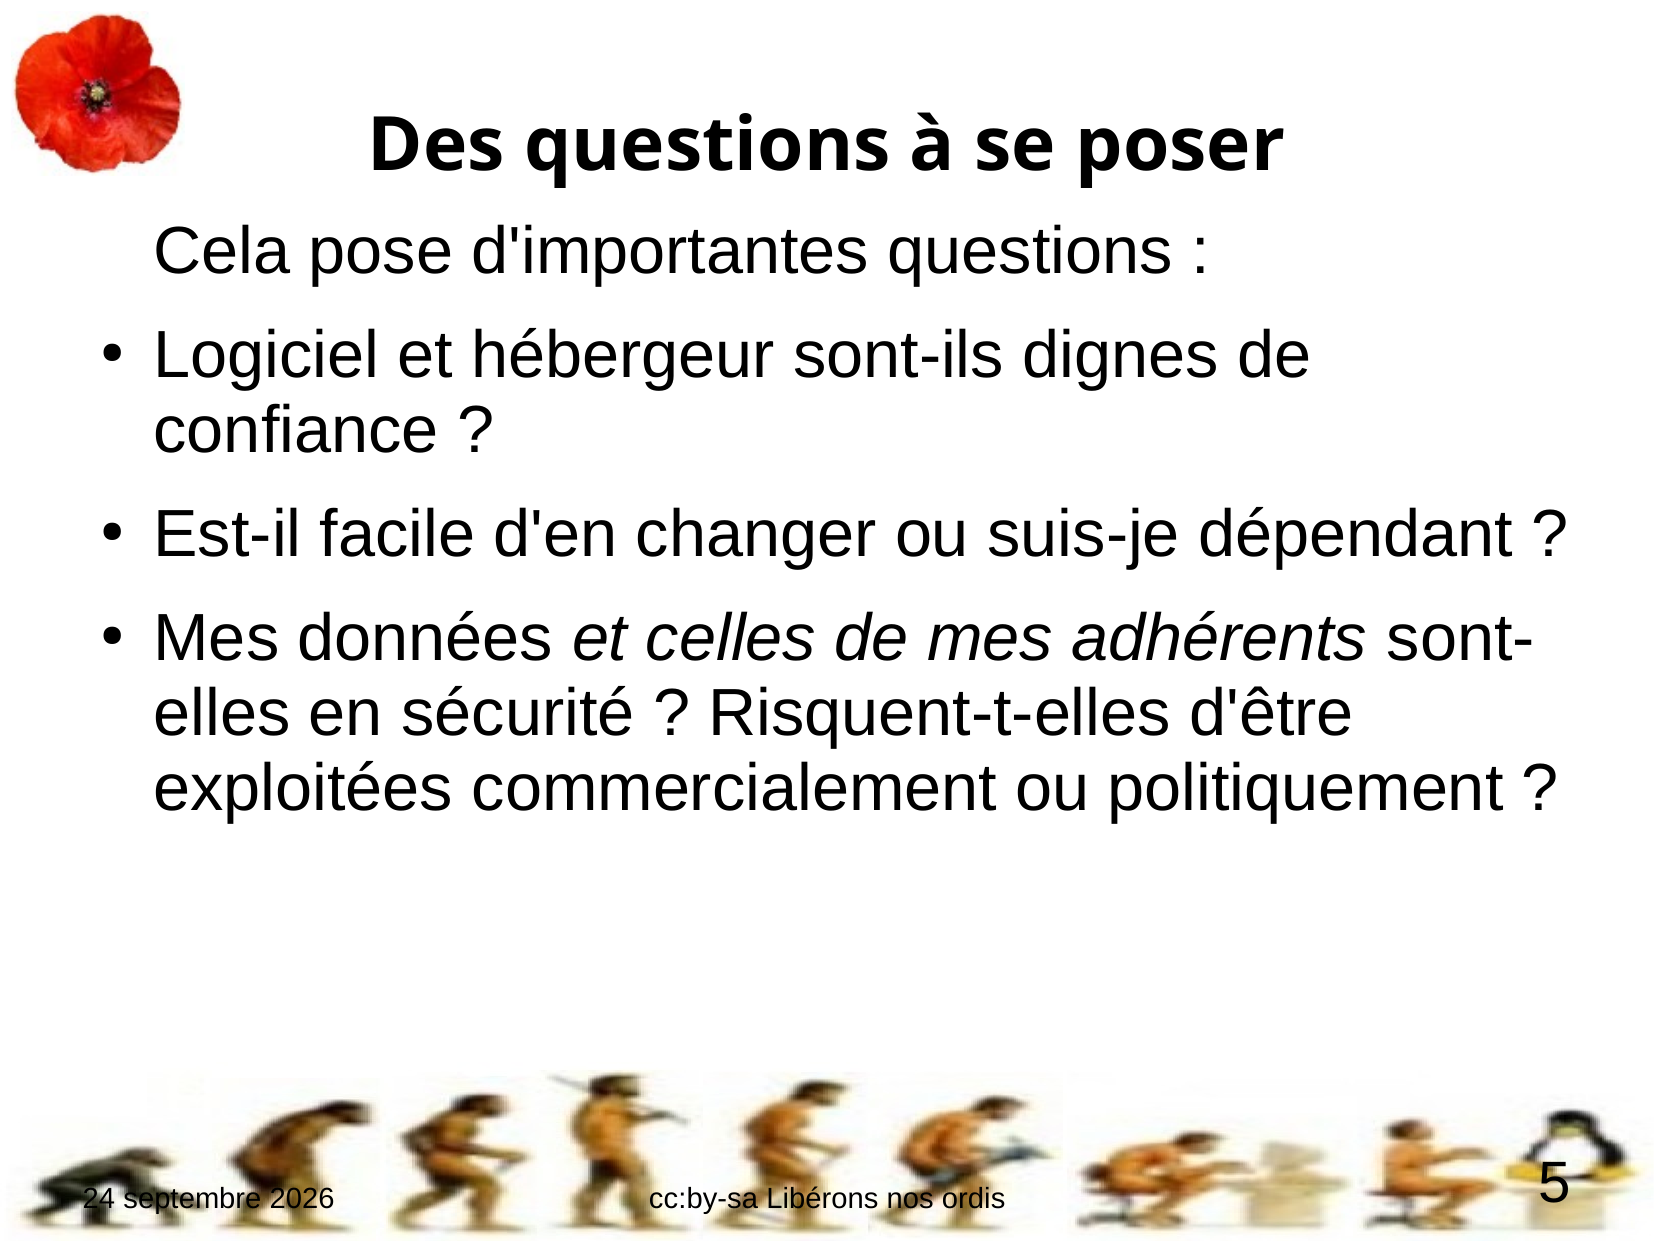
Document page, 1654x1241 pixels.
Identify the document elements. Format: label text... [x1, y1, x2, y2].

title Des questions à se poser [82, 82, 1571, 201]
picture [11, 11, 185, 176]
picture [0, 1062, 1654, 1241]
list Cela pose d'importantes questions : Logiciel et hébergeur sont-ils dignes de confiance ? Est-il facile d'en changer ou suis-je dépendant ? Mes données et celles de mes adhérents sont-elles en sécurité ? Risquent-t-elles d'être exploitées commercialement ou politiquement ? [82, 212, 1571, 1052]
